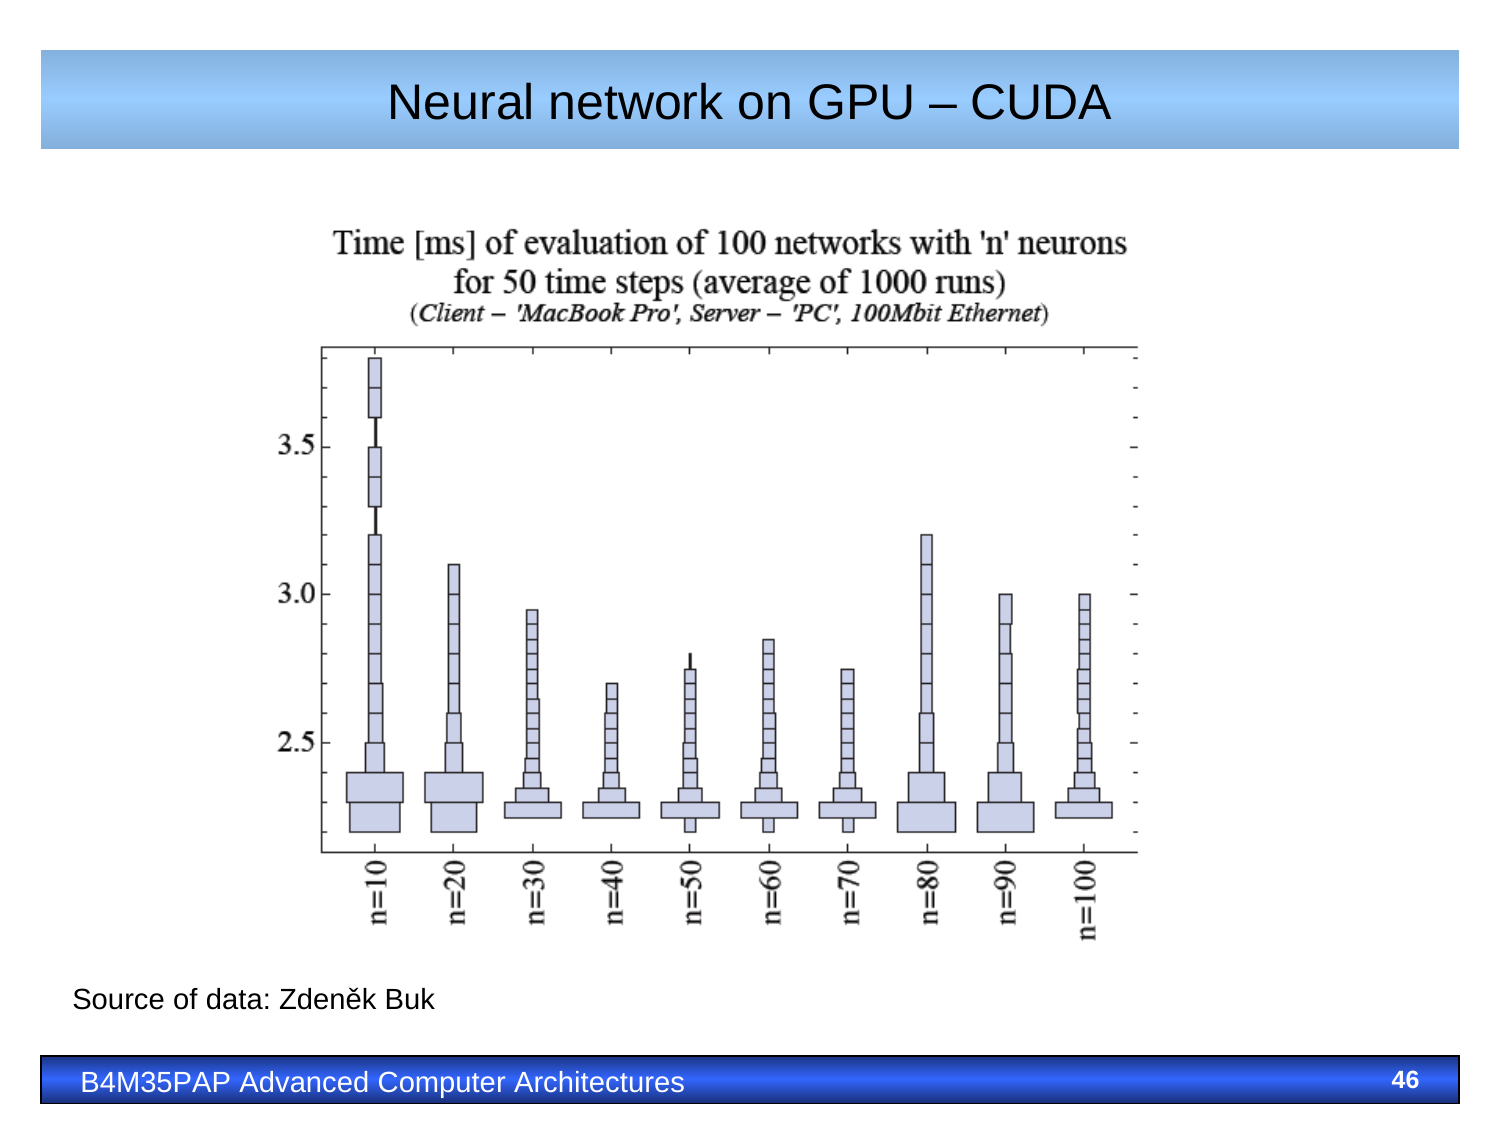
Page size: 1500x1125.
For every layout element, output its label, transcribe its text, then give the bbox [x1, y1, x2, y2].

title Neural network on GPU – CUDA [41, 50, 1459, 149]
picture [257, 220, 1243, 952]
text_box Source of data: Zdeněk Buk [57, 972, 451, 1023]
